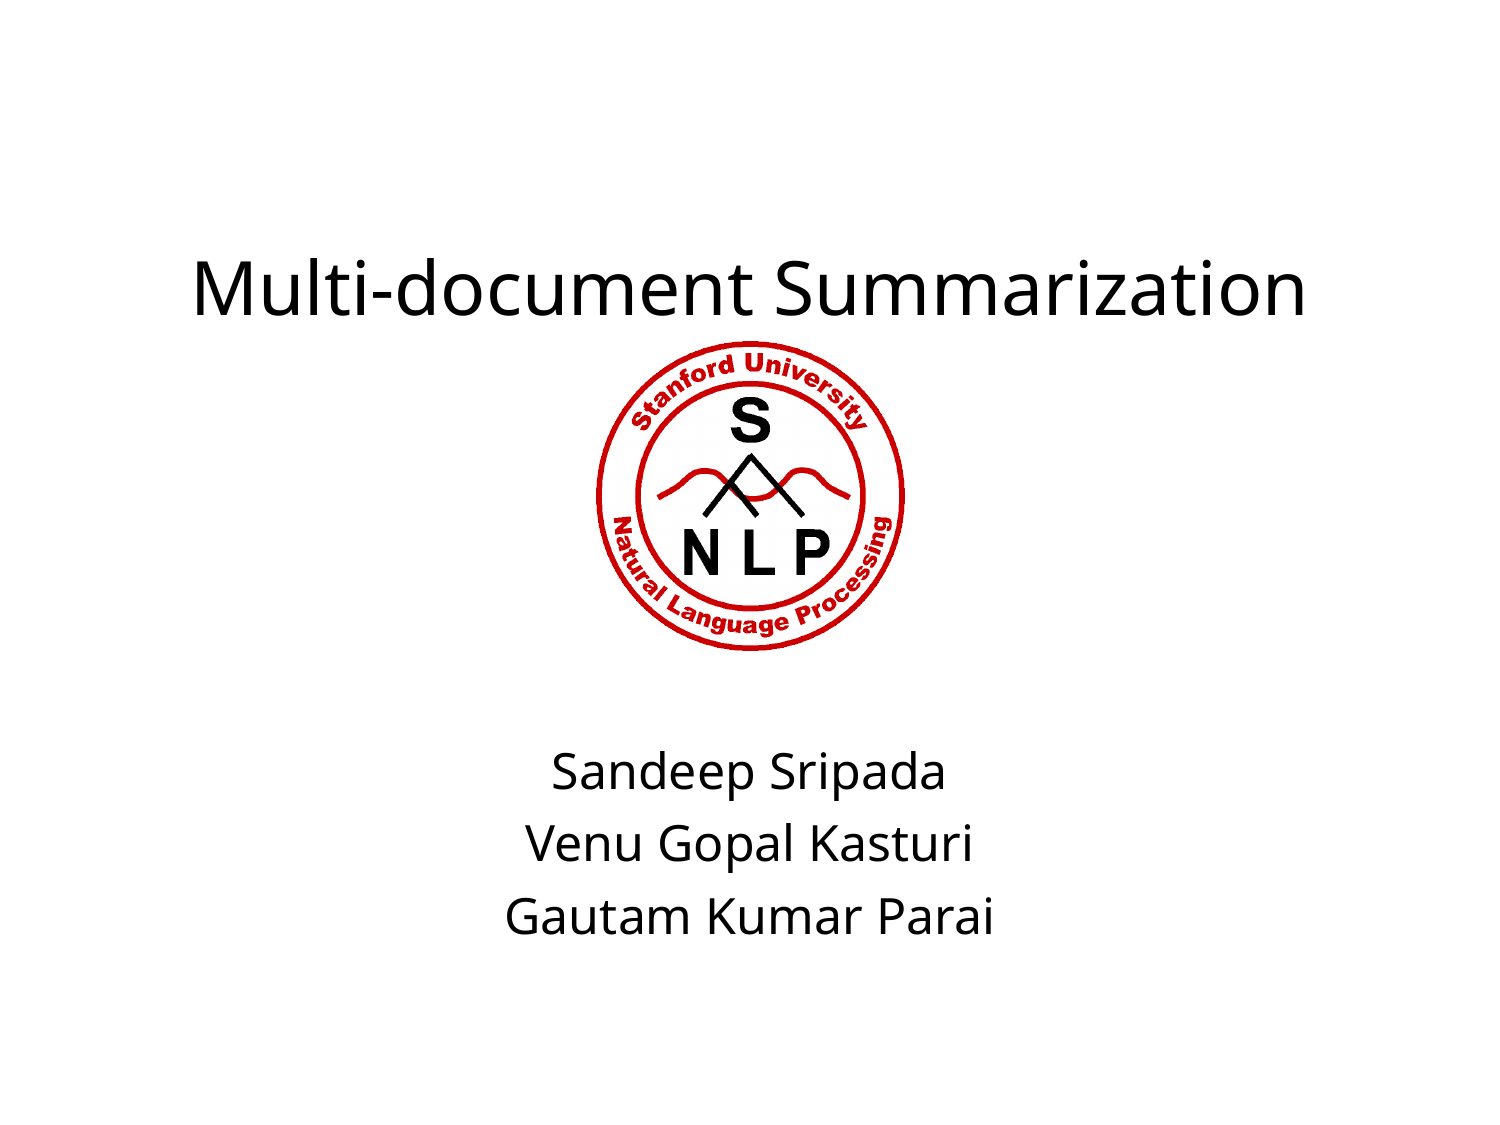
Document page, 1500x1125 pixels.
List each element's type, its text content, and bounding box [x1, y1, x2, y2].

subtitle Sandeep Sripada Venu Gopal Kasturi Gautam Kumar Parai [225, 694, 1276, 989]
title Multi-document Summarization [111, 111, 1389, 338]
